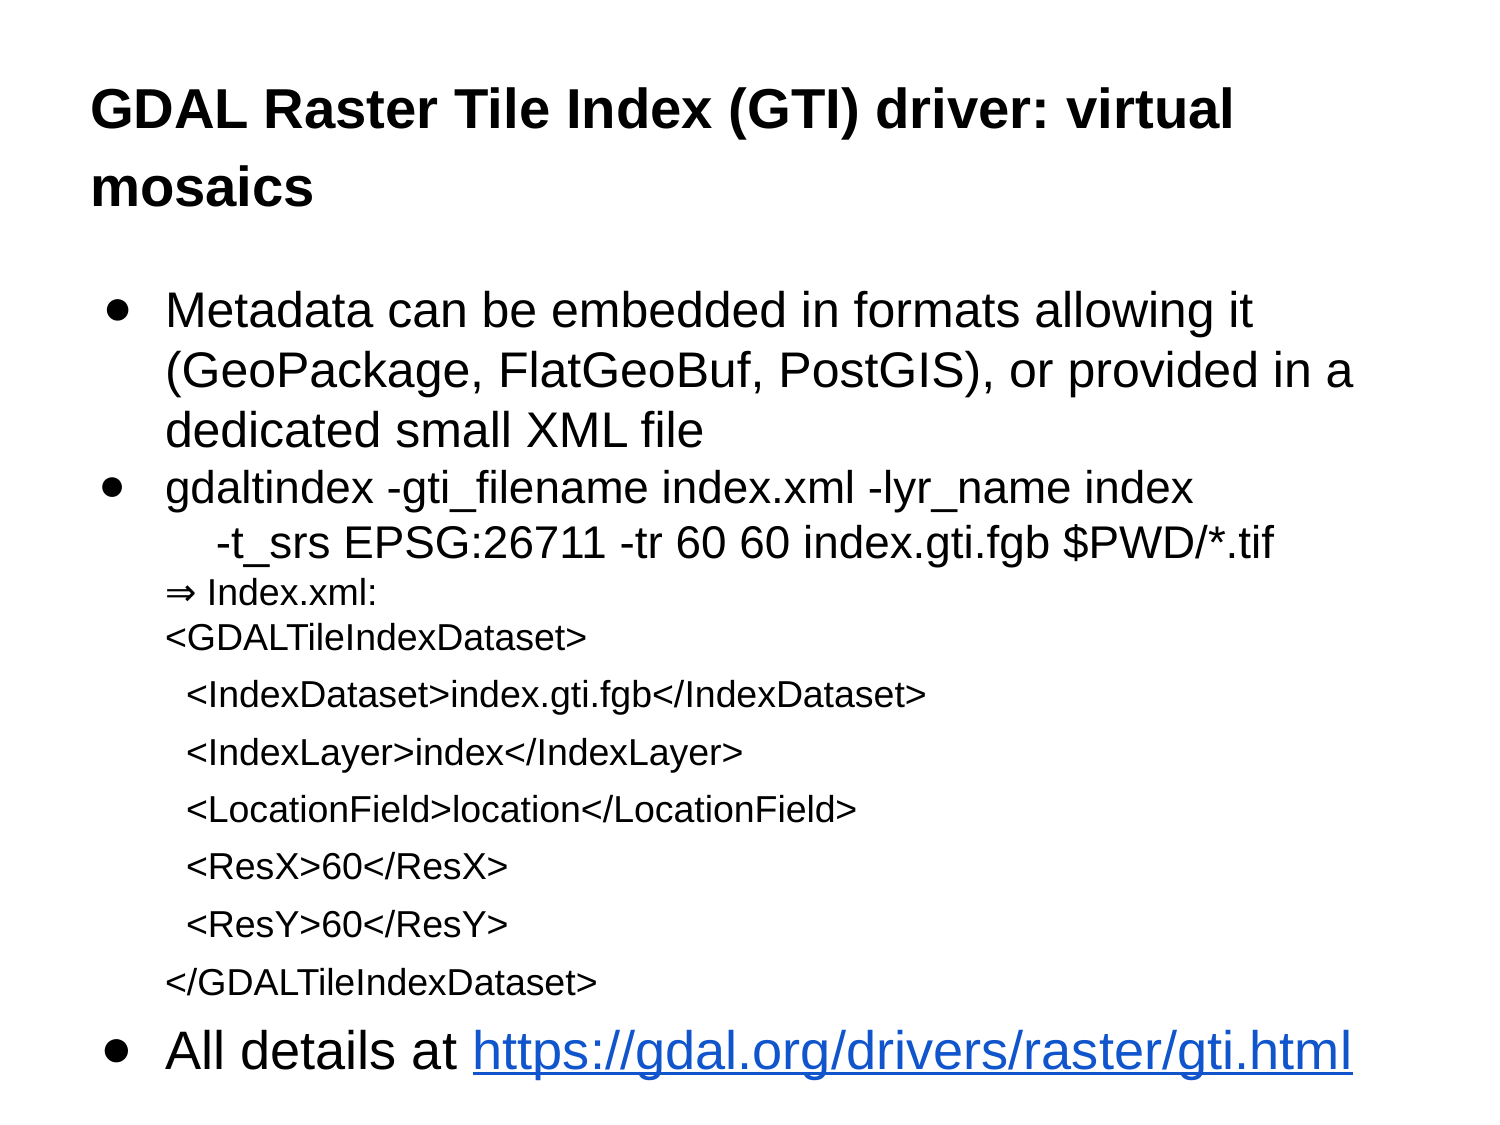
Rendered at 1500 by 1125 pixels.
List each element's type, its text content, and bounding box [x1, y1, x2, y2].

title GDAL Raster Tile Index (GTI) driver: virtual mosaics [75, 45, 1425, 233]
list Metadata can be embedded in formats allowing it (GeoPackage, FlatGeoBuf, PostGIS), or provided in a dedicated small XML file gdaltindex -gti_filename index.xml -lyr_name index -t_srs EPSG:26711 -tr 60 60 index.gti.fgb $PWD/*.tif ⇒ Index.xml: <GDALTileIndexDataset> <IndexDataset>index.gti.fgb</IndexDataset> <IndexLayer>index</IndexLayer> <LocationField>location</LocationField> <ResX>60</ResX> <ResY>60</ResY> </GDALTileIndexDataset> All details at https://gdal.org/drivers/raster/gti.html [75, 262, 1425, 1078]
